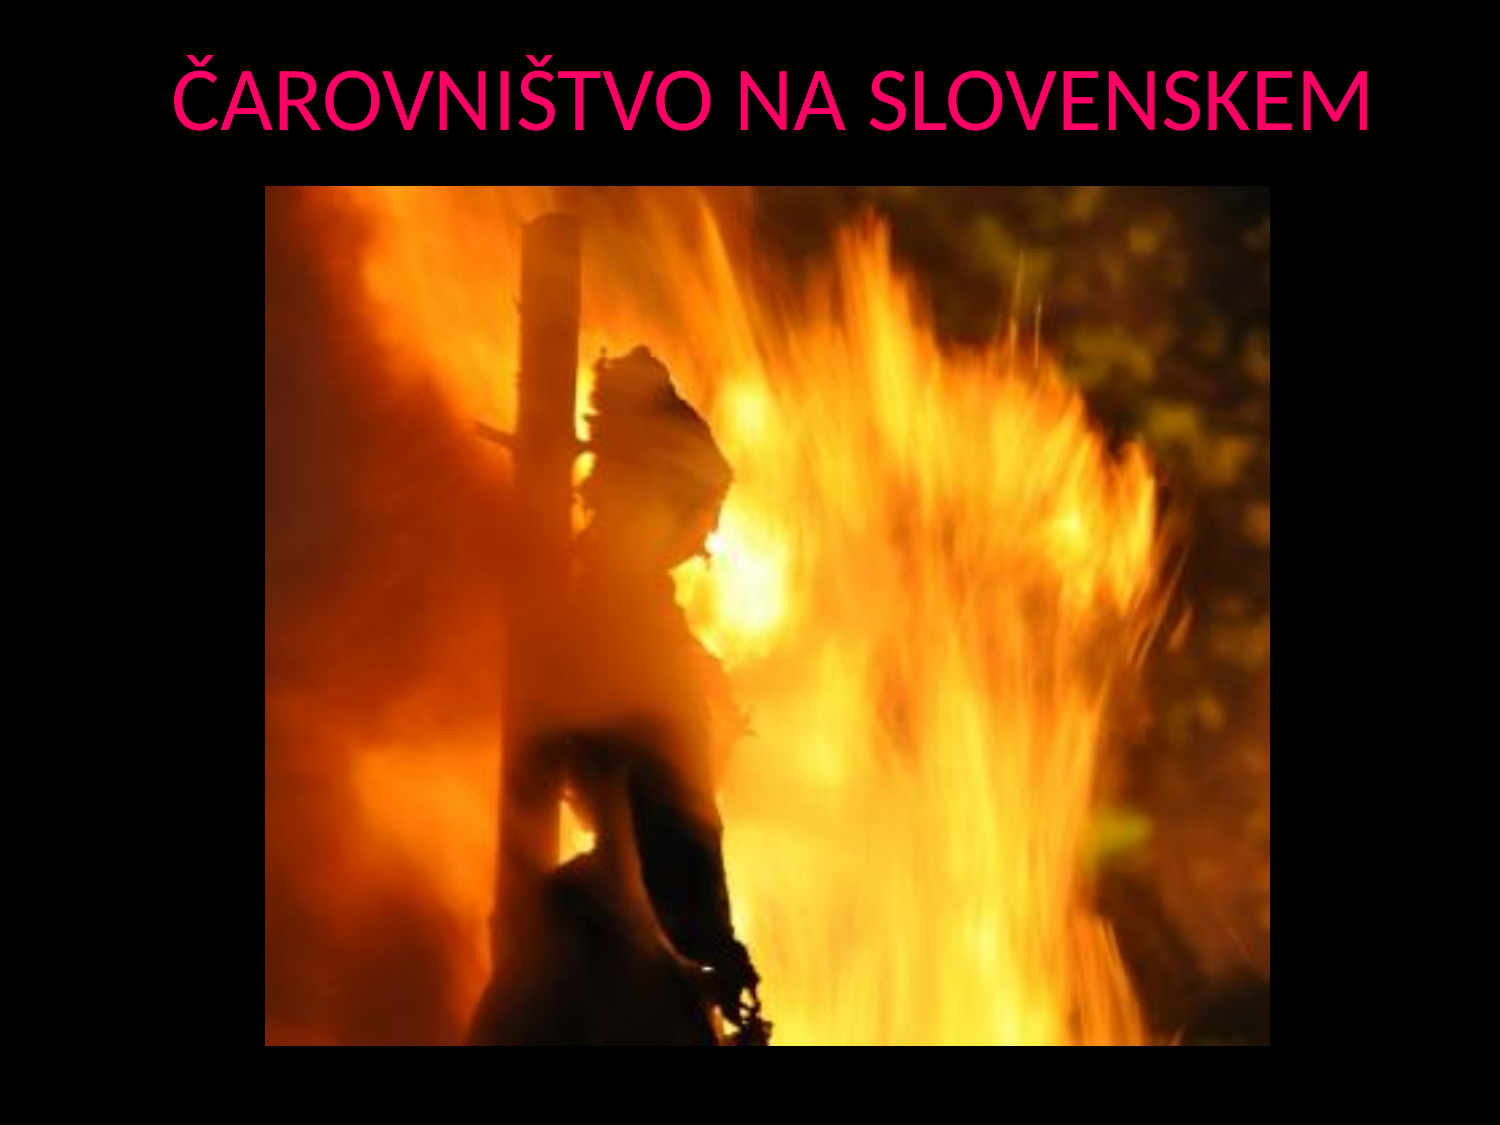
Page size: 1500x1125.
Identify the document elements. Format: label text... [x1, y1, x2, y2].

picture [265, 186, 1270, 1047]
title ČAROVNIŠTVO NA SLOVENSKEM [153, 31, 1394, 202]
